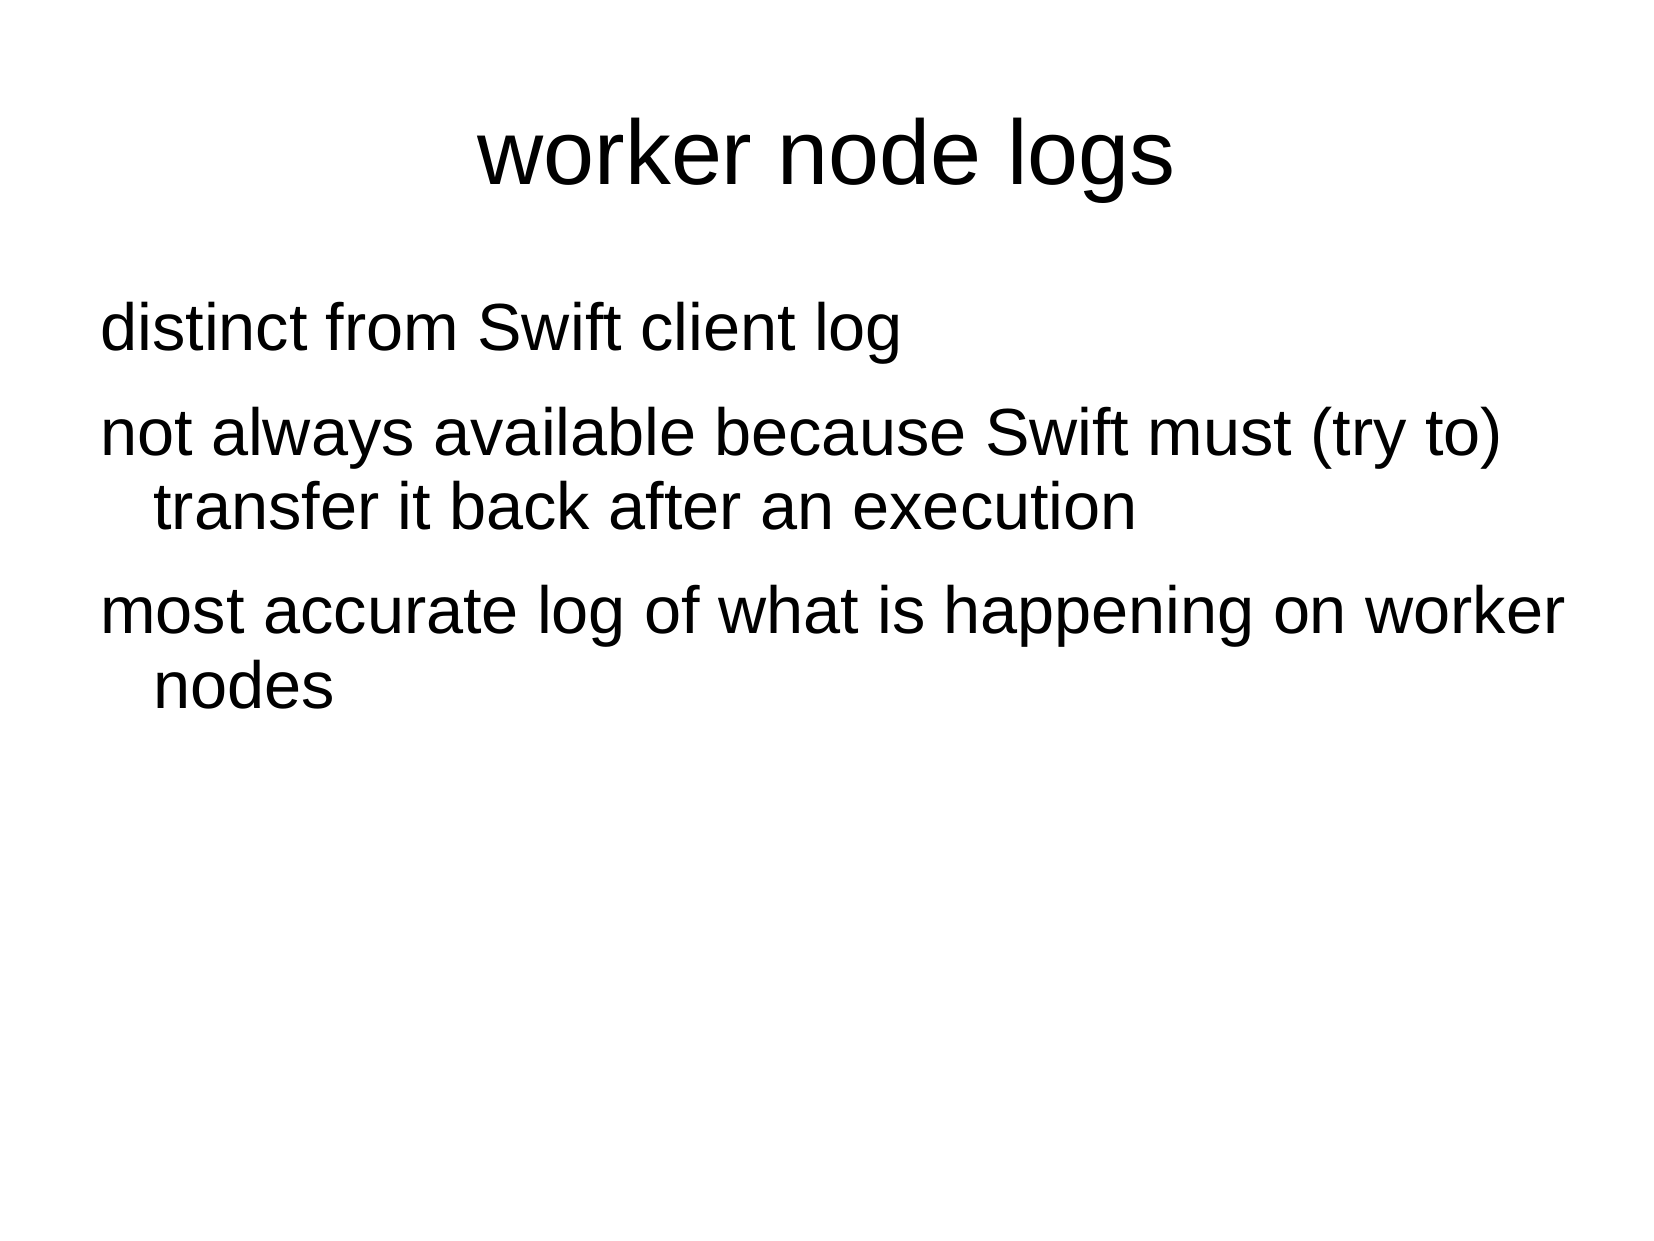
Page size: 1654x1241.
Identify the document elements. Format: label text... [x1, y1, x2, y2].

title worker node logs [82, 49, 1571, 257]
list distinct from Swift client log not always available because Swift must (try to) transfer it back after an execution most accurate log of what is happening on worker nodes [82, 290, 1571, 1094]
